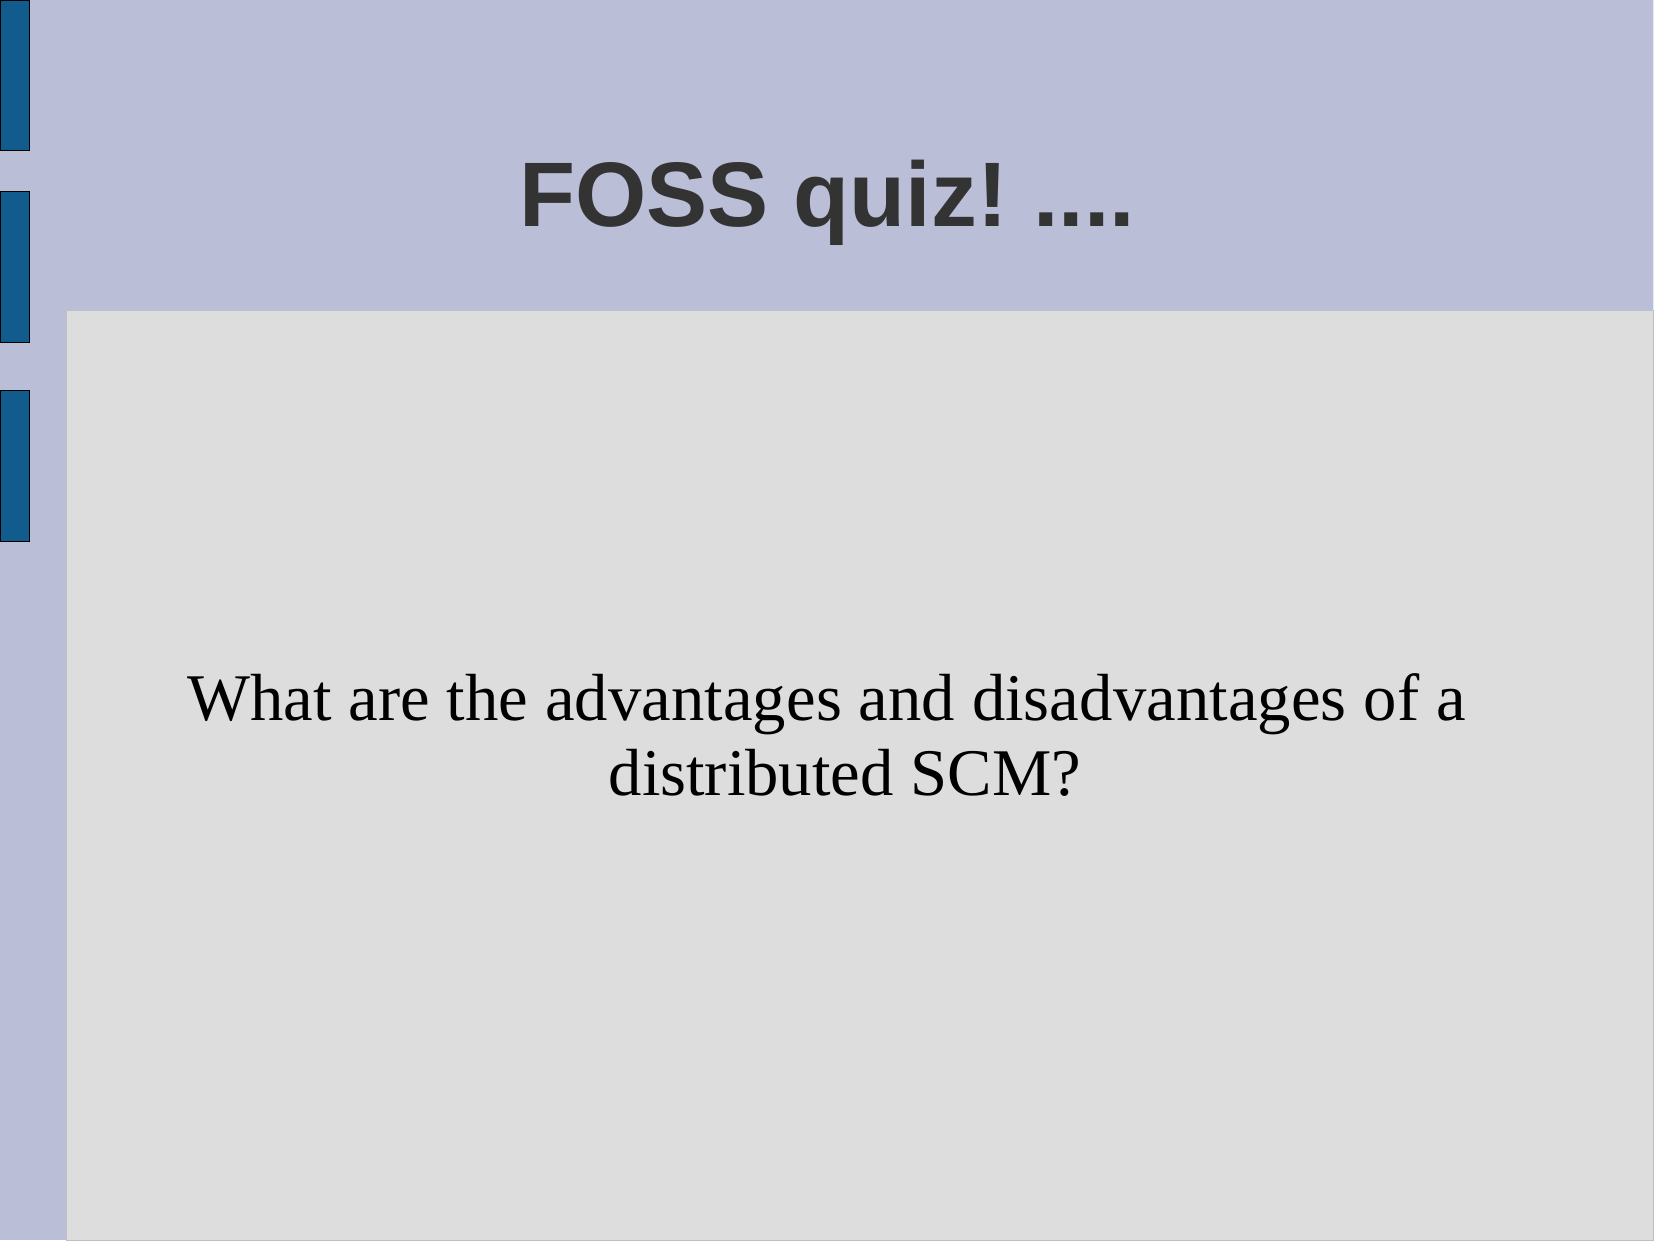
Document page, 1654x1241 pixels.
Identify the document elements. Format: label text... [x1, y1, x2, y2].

title FOSS quiz! .... [121, 98, 1534, 291]
subtitle What are the advantages and disadvantages of a distributed SCM? [121, 352, 1534, 1119]
